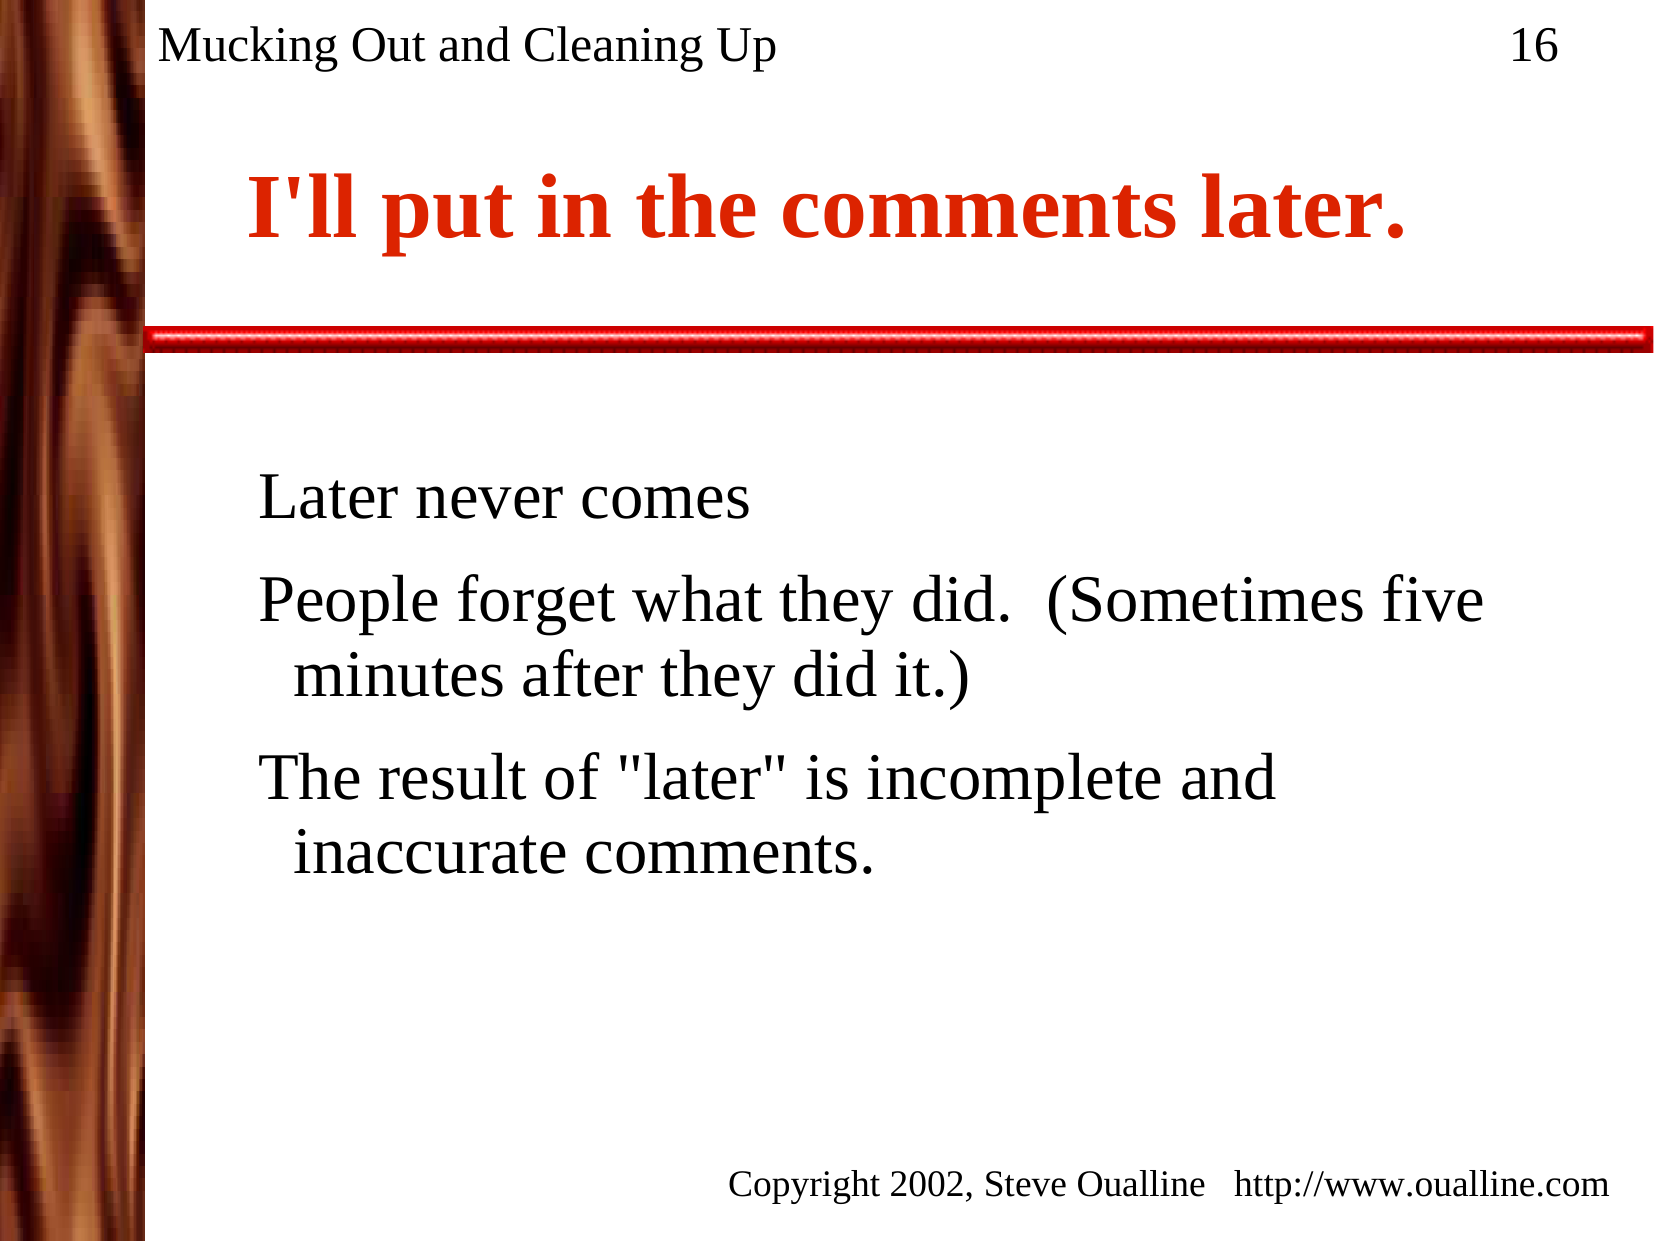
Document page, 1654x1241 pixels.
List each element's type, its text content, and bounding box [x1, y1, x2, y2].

title I'll put in the comments later. [121, 102, 1534, 310]
picture [0, 0, 1654, 1241]
subtitle Later never comes People forget what they did. (Sometimes five minutes after they did it.) The result of "later" is incomplete and inaccurate comments. [222, 458, 1520, 1008]
